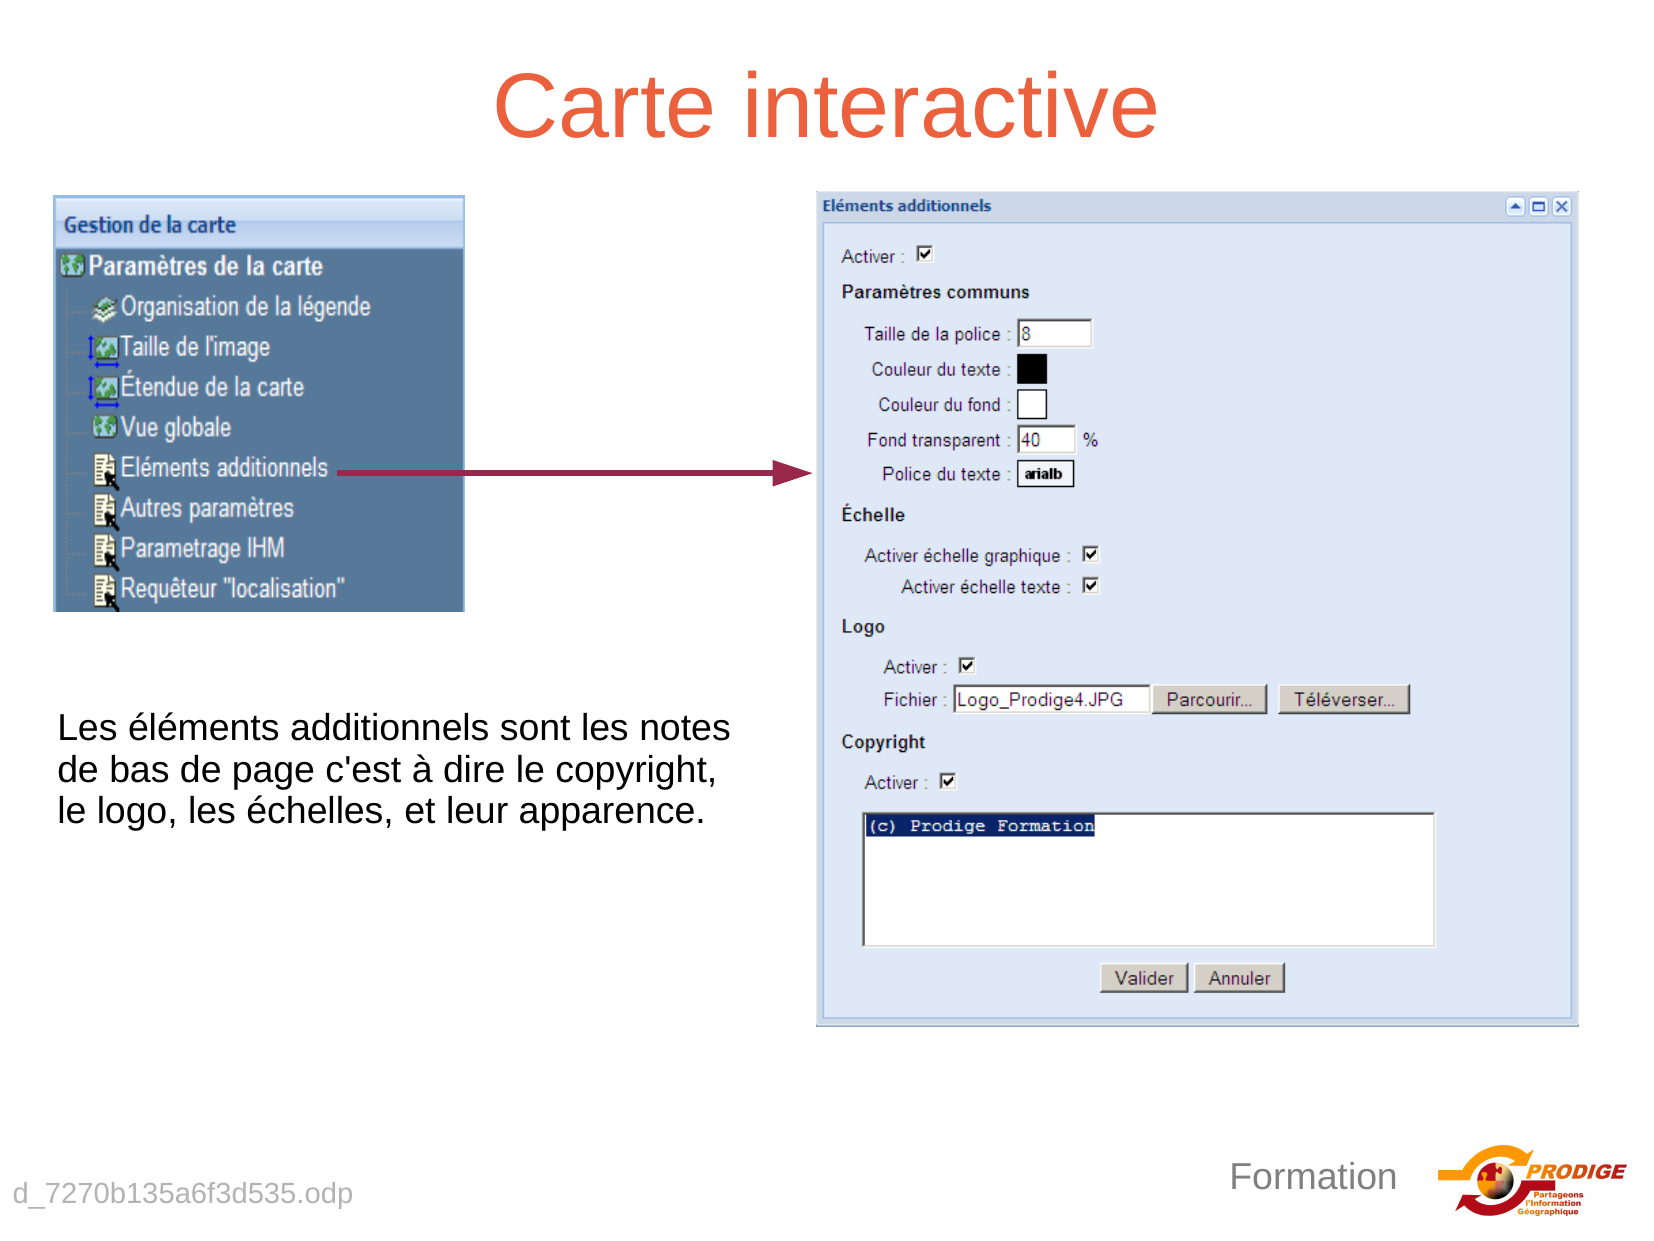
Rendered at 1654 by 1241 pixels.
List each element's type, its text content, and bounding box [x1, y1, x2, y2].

text_box Les éléments additionnels sont les notes de bas de page c'est à dire le copyright, le logo, les échelles, et leur apparence. [42, 698, 757, 840]
picture [53, 195, 465, 612]
picture [816, 191, 1579, 1027]
picture [1438, 1145, 1627, 1216]
title Carte interactive [82, 9, 1571, 202]
